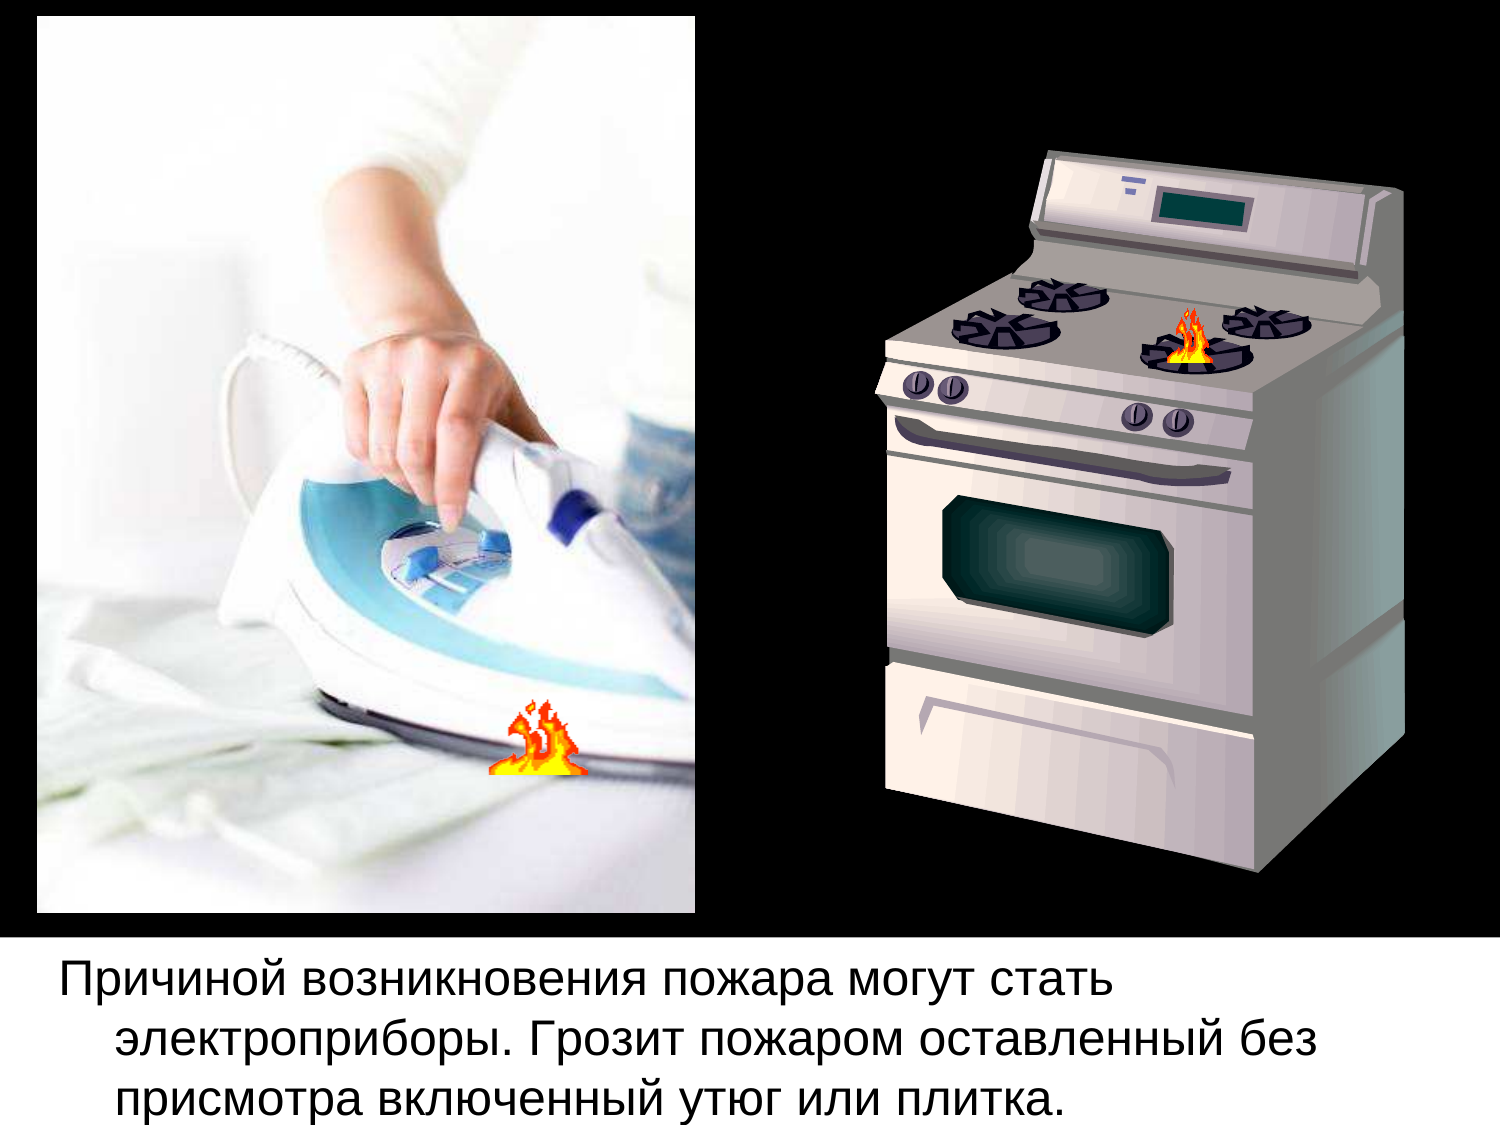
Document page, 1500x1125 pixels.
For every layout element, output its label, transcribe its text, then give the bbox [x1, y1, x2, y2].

list Причиной возникновения пожара могут стать электроприборы. Грозит пожаром оставленный без присмотра включенный утюг или плитка. [0, 937, 1500, 1125]
picture [874, 149, 1405, 873]
picture [37, 16, 695, 913]
